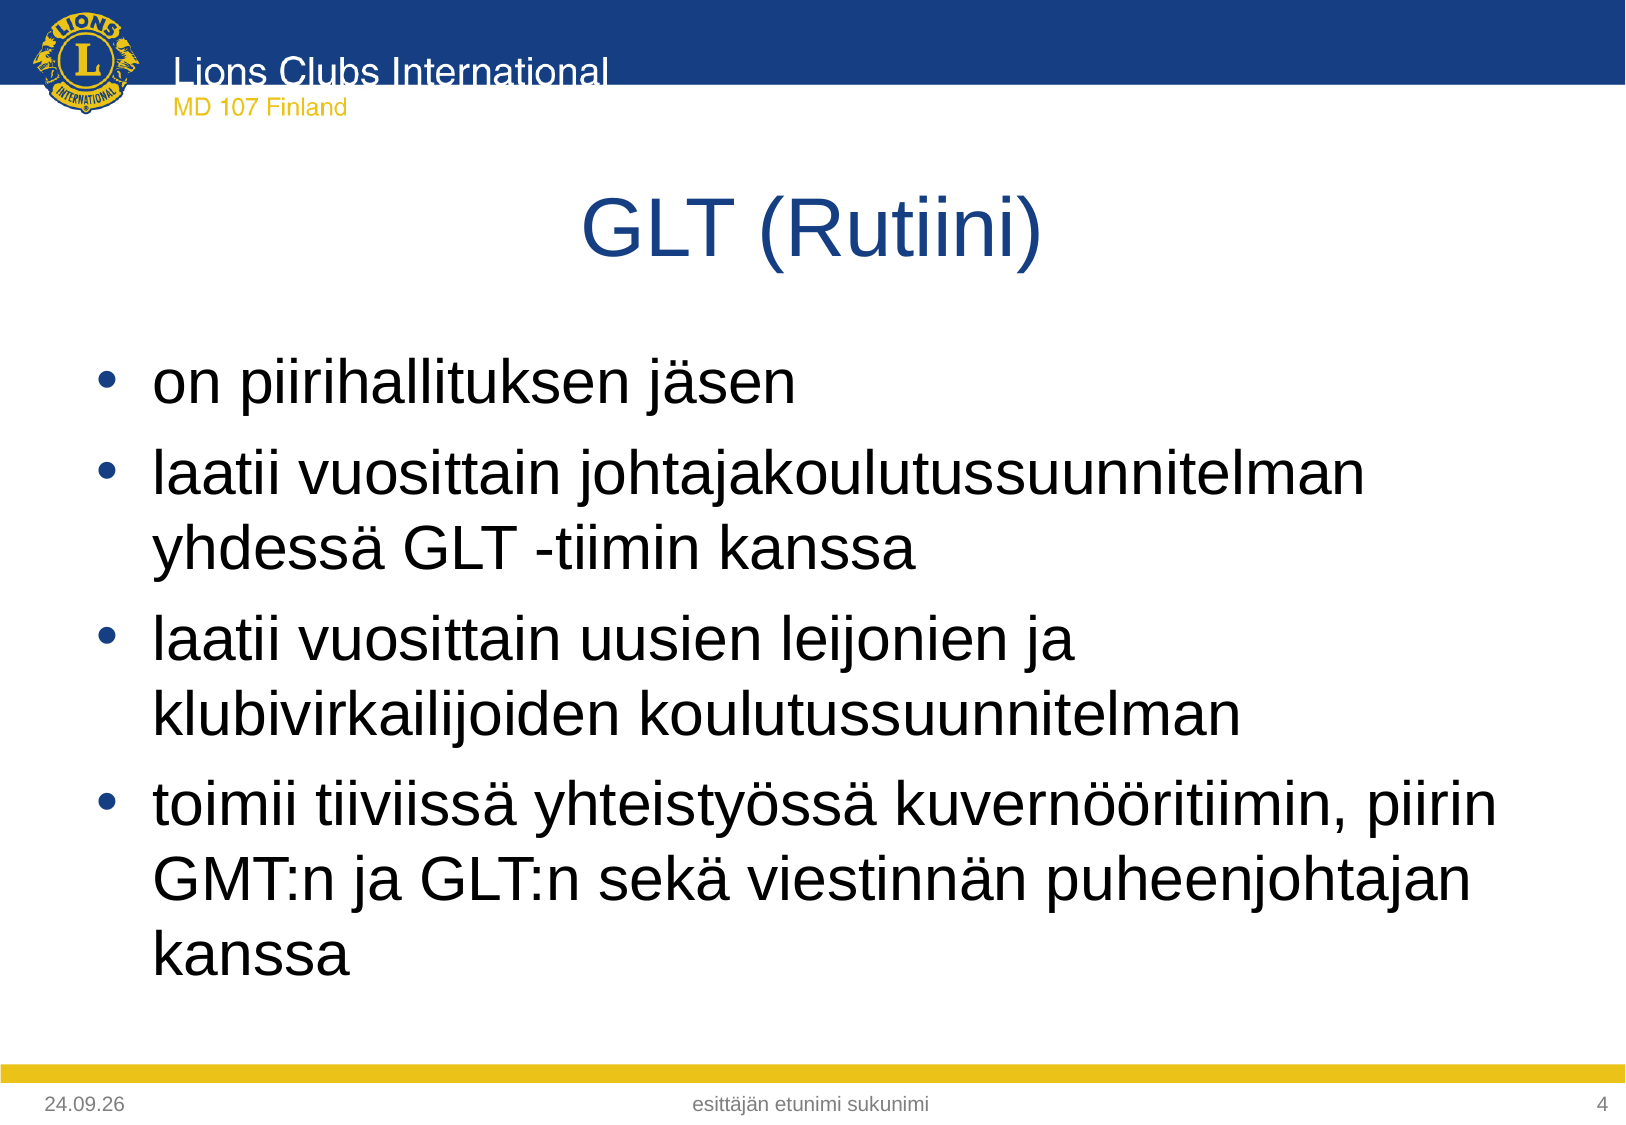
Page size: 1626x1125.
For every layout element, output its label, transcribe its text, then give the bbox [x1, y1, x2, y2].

title GLT (Rutiini) [81, 151, 1544, 296]
text_box <numero> [1243, 1073, 1624, 1125]
text_box 25.03.19 [29, 1072, 268, 1125]
text_box esittäjän etunimi sukunimi [409, 1073, 1212, 1125]
list on piirihallituksen jäsen laatii vuosittain johtajakoulutussuunnitelman yhdessä GLT -tiimin kanssa laatii vuosittain uusien leijonien ja klubivirkailijoiden koulutussuunnitelman toimii tiiviissä yhteistyössä kuvernööritiimin, piirin GMT:n ja GLT:n sekä viestinnän puheenjohtajan kanssa [81, 334, 1544, 1034]
picture [0, 0, 1626, 122]
